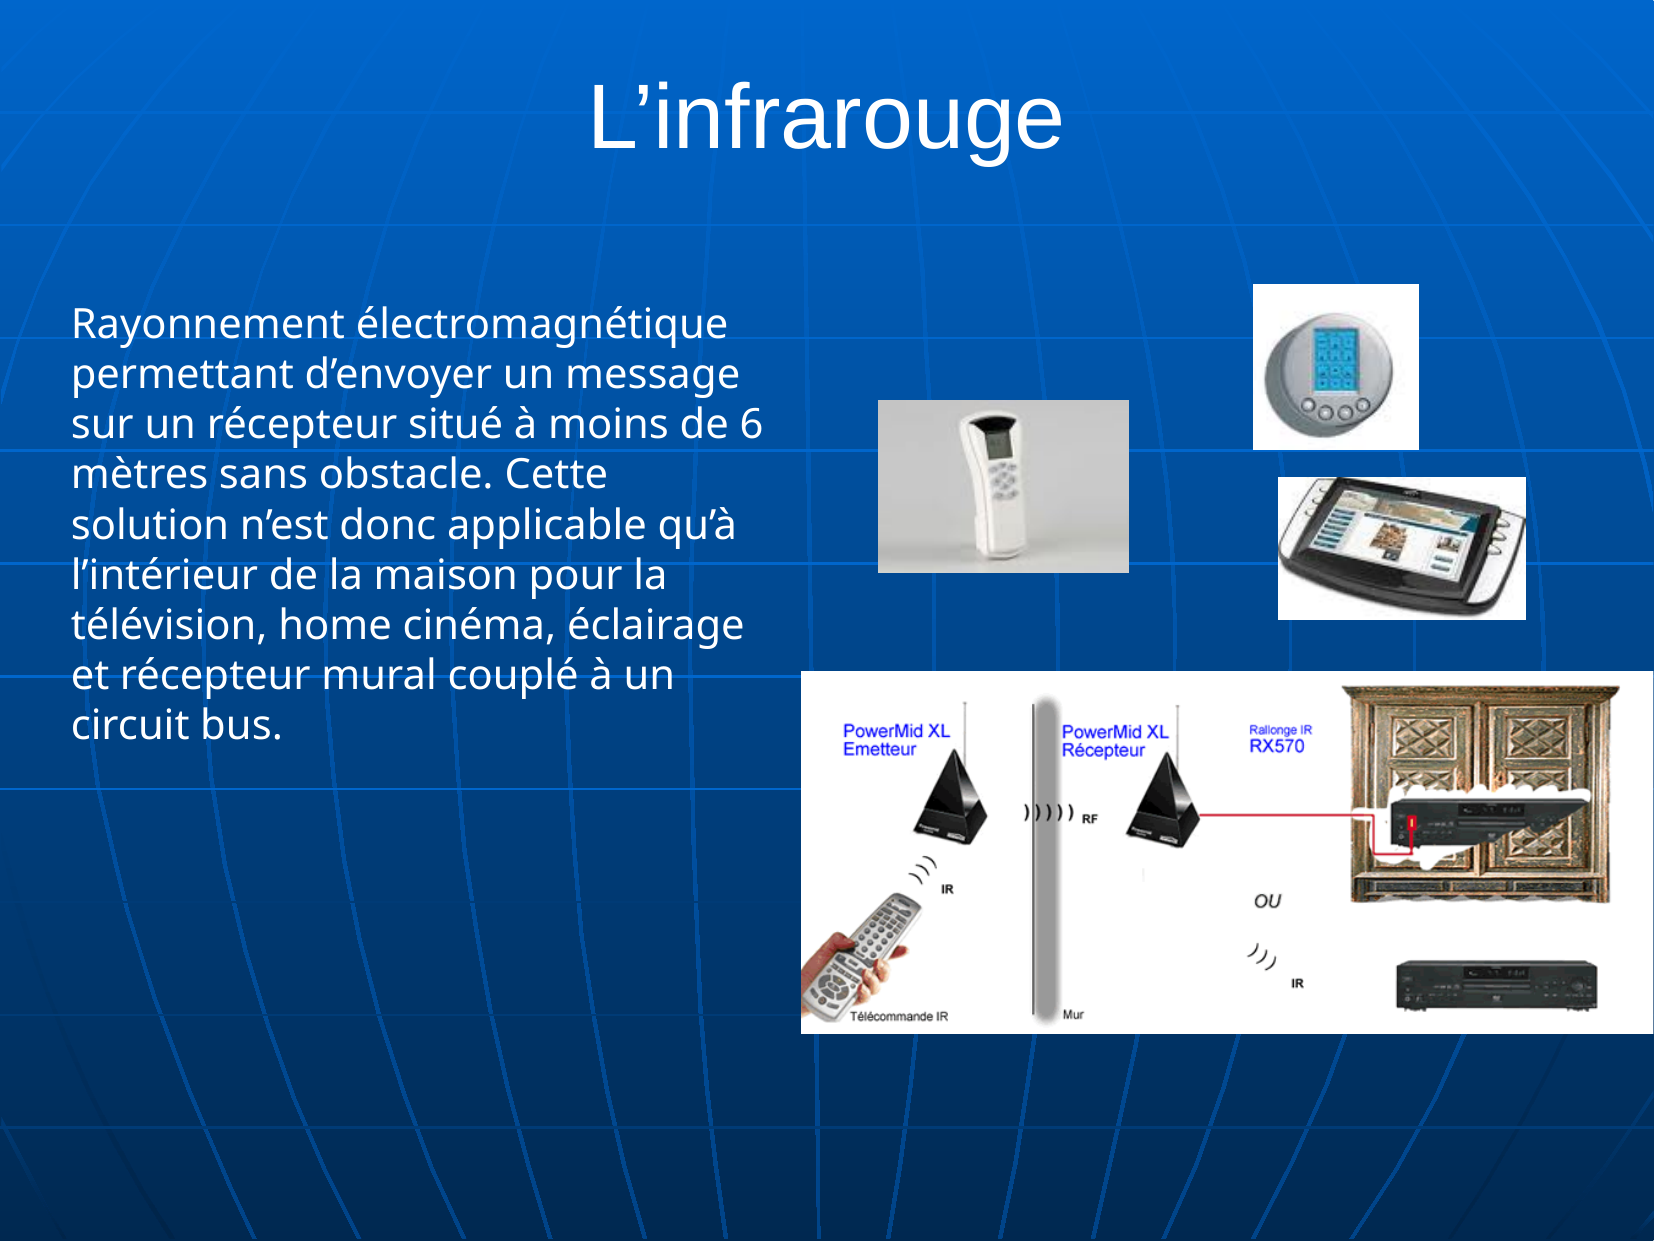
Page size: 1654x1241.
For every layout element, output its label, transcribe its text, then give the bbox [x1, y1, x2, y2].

picture [878, 400, 1129, 573]
picture [801, 671, 1654, 1034]
picture [1253, 284, 1419, 450]
picture [1278, 477, 1526, 620]
list Rayonnement électromagnétique permettant d’envoyer un message sur un récepteur situé à moins de 6 mètres sans obstacle. Cette solution n’est donc applicable qu’à l’intérieur de la maison pour la télévision, home cinéma, éclairage et récepteur mural couplé à un circuit bus. [0, 289, 788, 1108]
title L’infrarouge [82, 49, 1571, 257]
